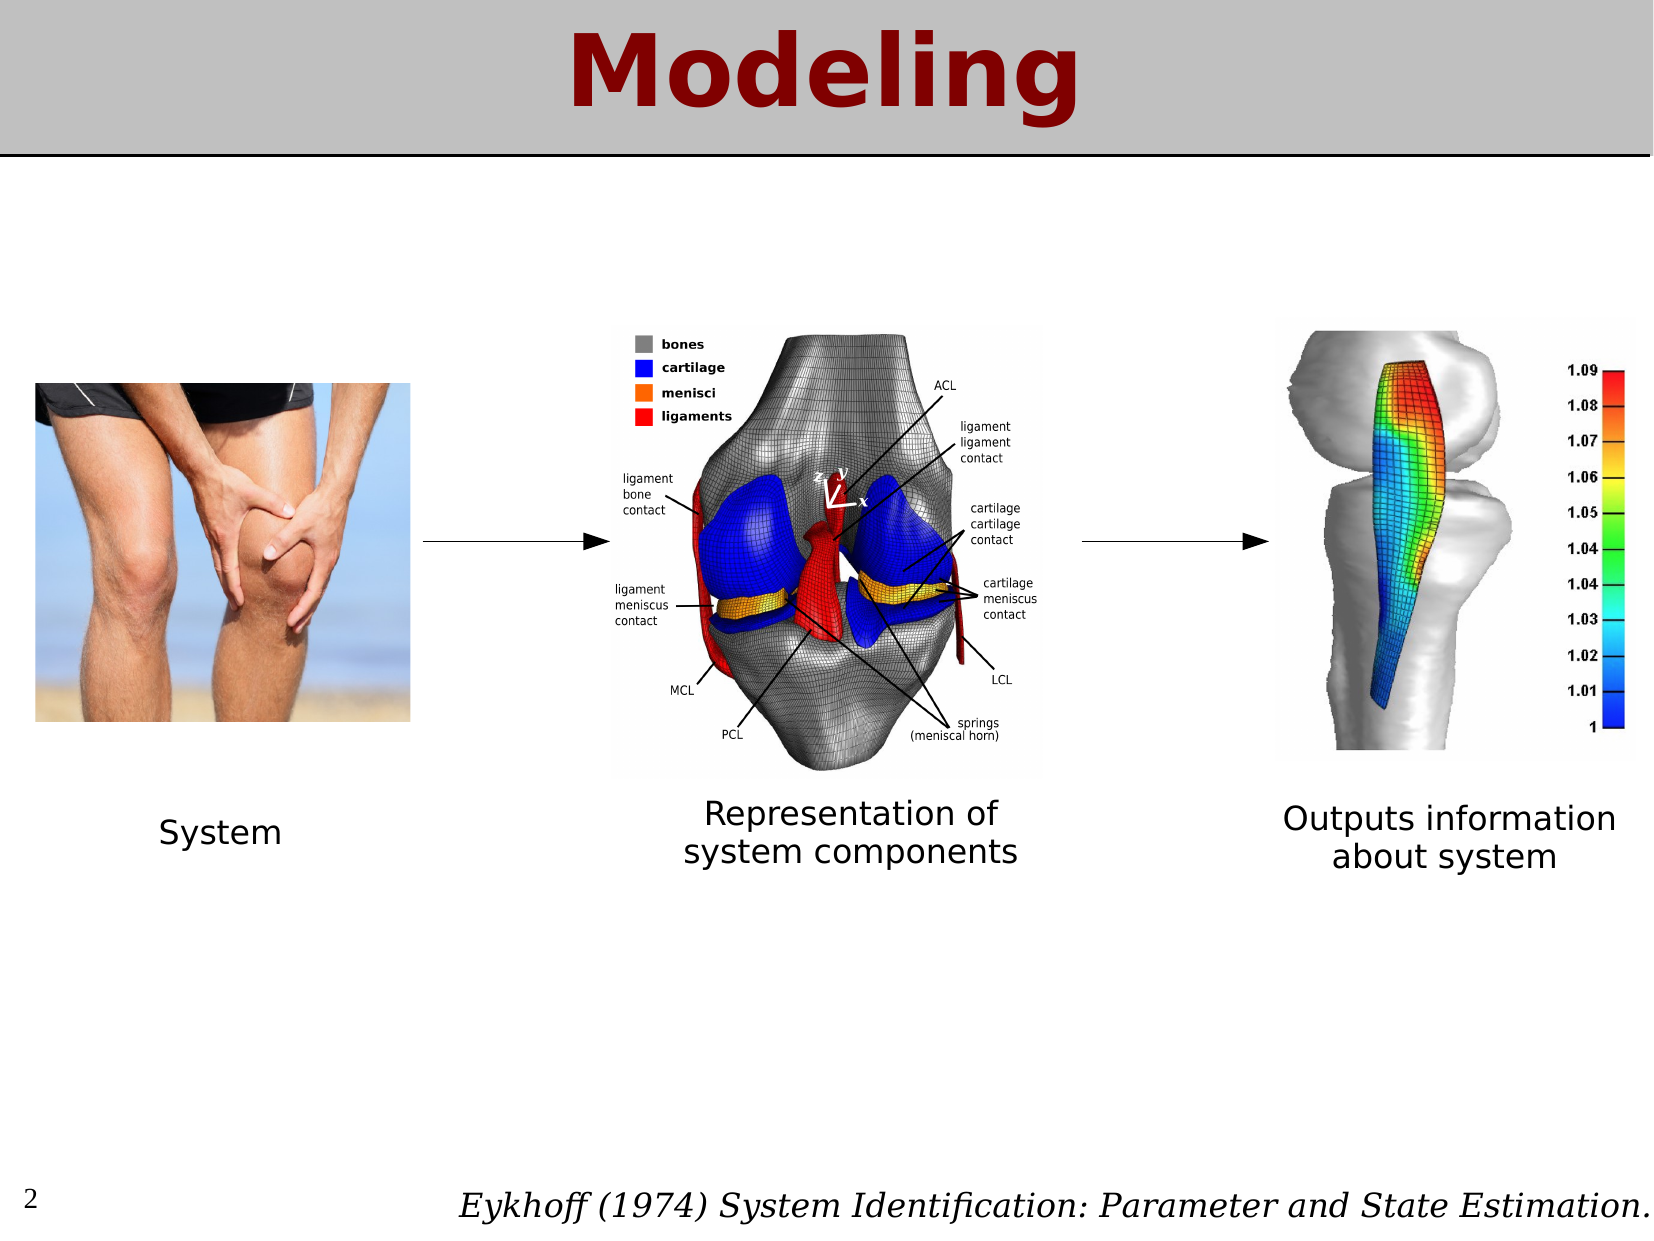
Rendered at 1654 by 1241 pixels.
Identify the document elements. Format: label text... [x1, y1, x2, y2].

text_box Eykhoff (1974) System Identification: Parameter and State Estimation. [274, 1186, 1654, 1226]
text_box [0, 0, 1654, 156]
picture [35, 383, 411, 722]
text_box System [143, 805, 302, 871]
text_box Outputs information about system [1268, 792, 1644, 923]
picture [611, 325, 1043, 779]
text_box Representation of system components [668, 787, 1038, 890]
text_box Modeling [0, 13, 1651, 131]
picture [1275, 317, 1636, 761]
